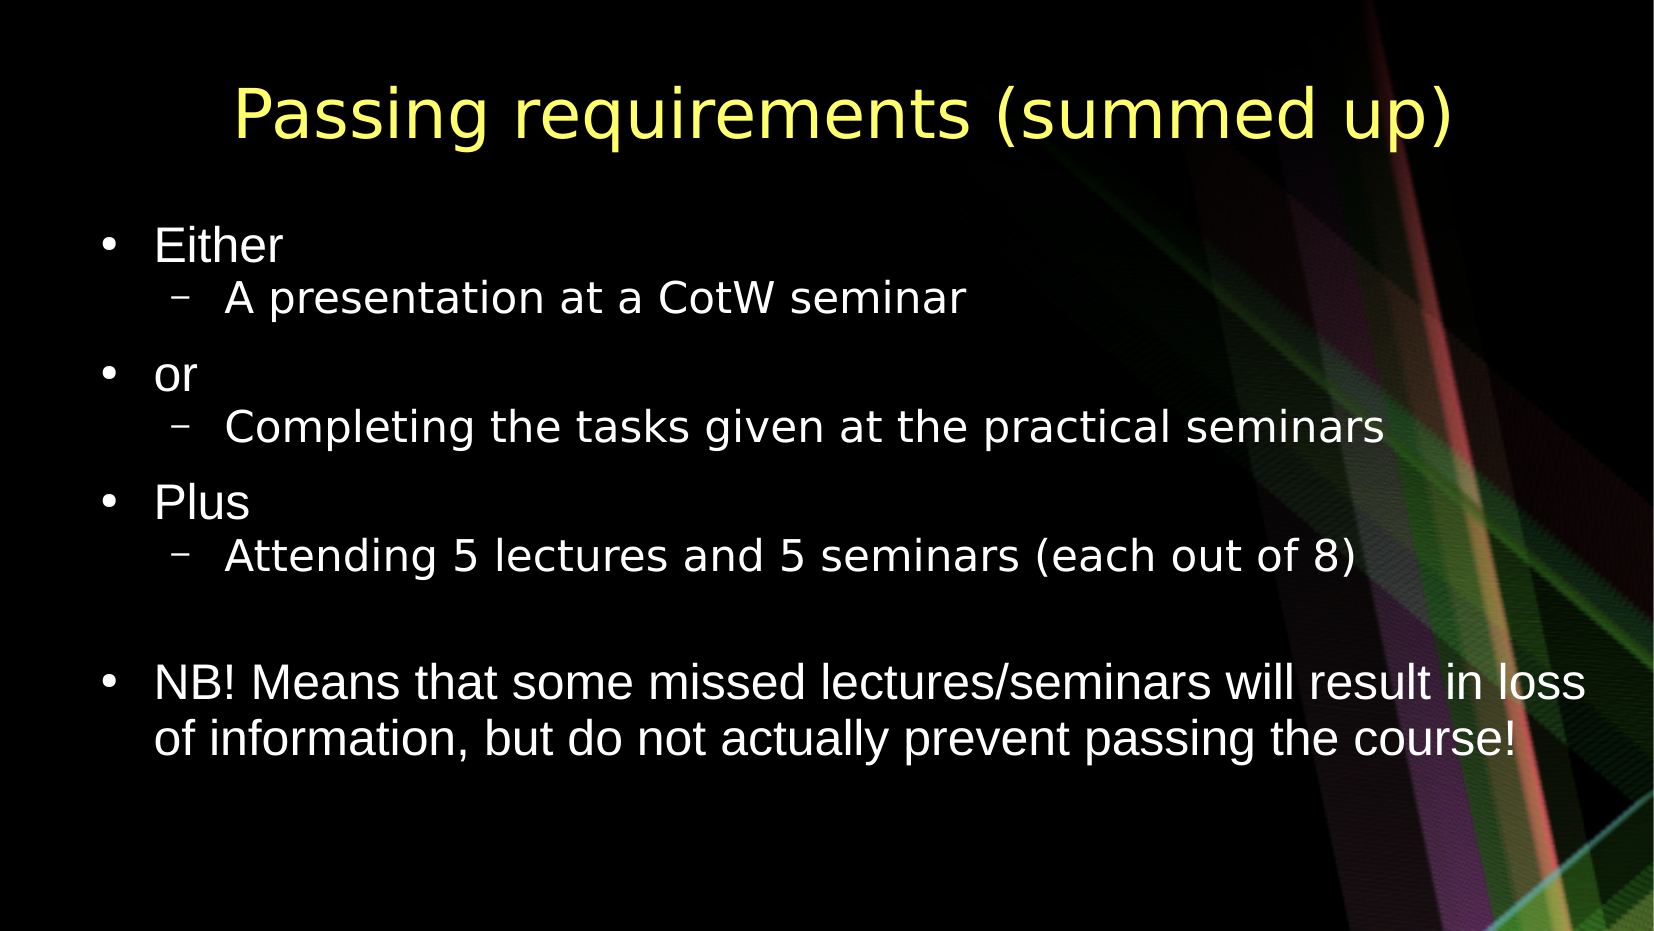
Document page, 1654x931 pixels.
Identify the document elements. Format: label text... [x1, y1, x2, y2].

list Either A presentation at a CotW seminar or Completing the tasks given at the practical seminars Plus Attending 5 lectures and 5 seminars (each out of 8) NB! Means that some missed lectures/seminars will result in loss of information, but do not actually prevent passing the course! [82, 217, 1607, 898]
title Passing requirements (summed up) [82, 37, 1607, 193]
picture [0, 0, 1654, 931]
